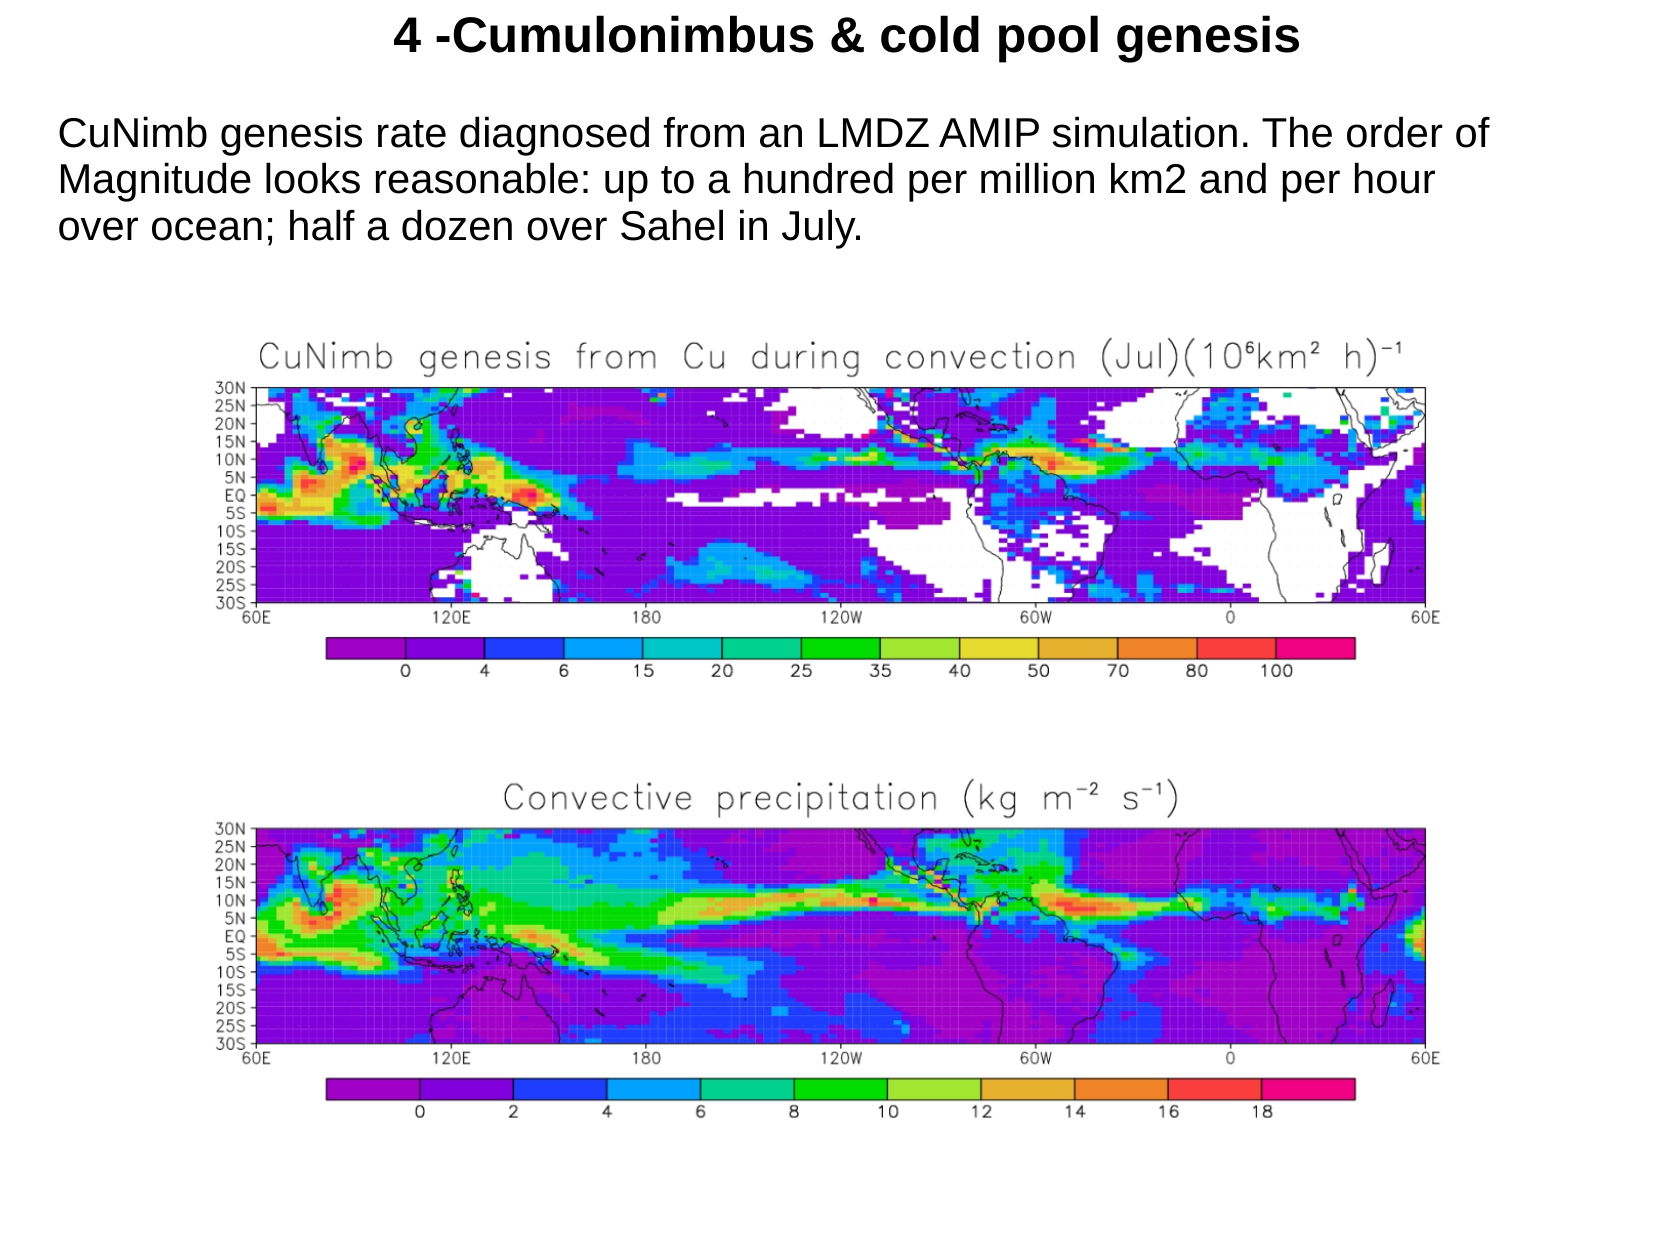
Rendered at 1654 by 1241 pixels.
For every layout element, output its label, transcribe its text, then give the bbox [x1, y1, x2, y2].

text_box 4 -Cumulonimbus & cold pool genesis [378, 0, 1317, 71]
text_box CuNimb genesis rate diagnosed from an LMDZ AMIP simulation. The order of Magnitude looks reasonable: up to a hundred per million km2 and per hour over ocean; half a dozen over Sahel in July. [42, 102, 1505, 257]
picture [133, 181, 1548, 1217]
